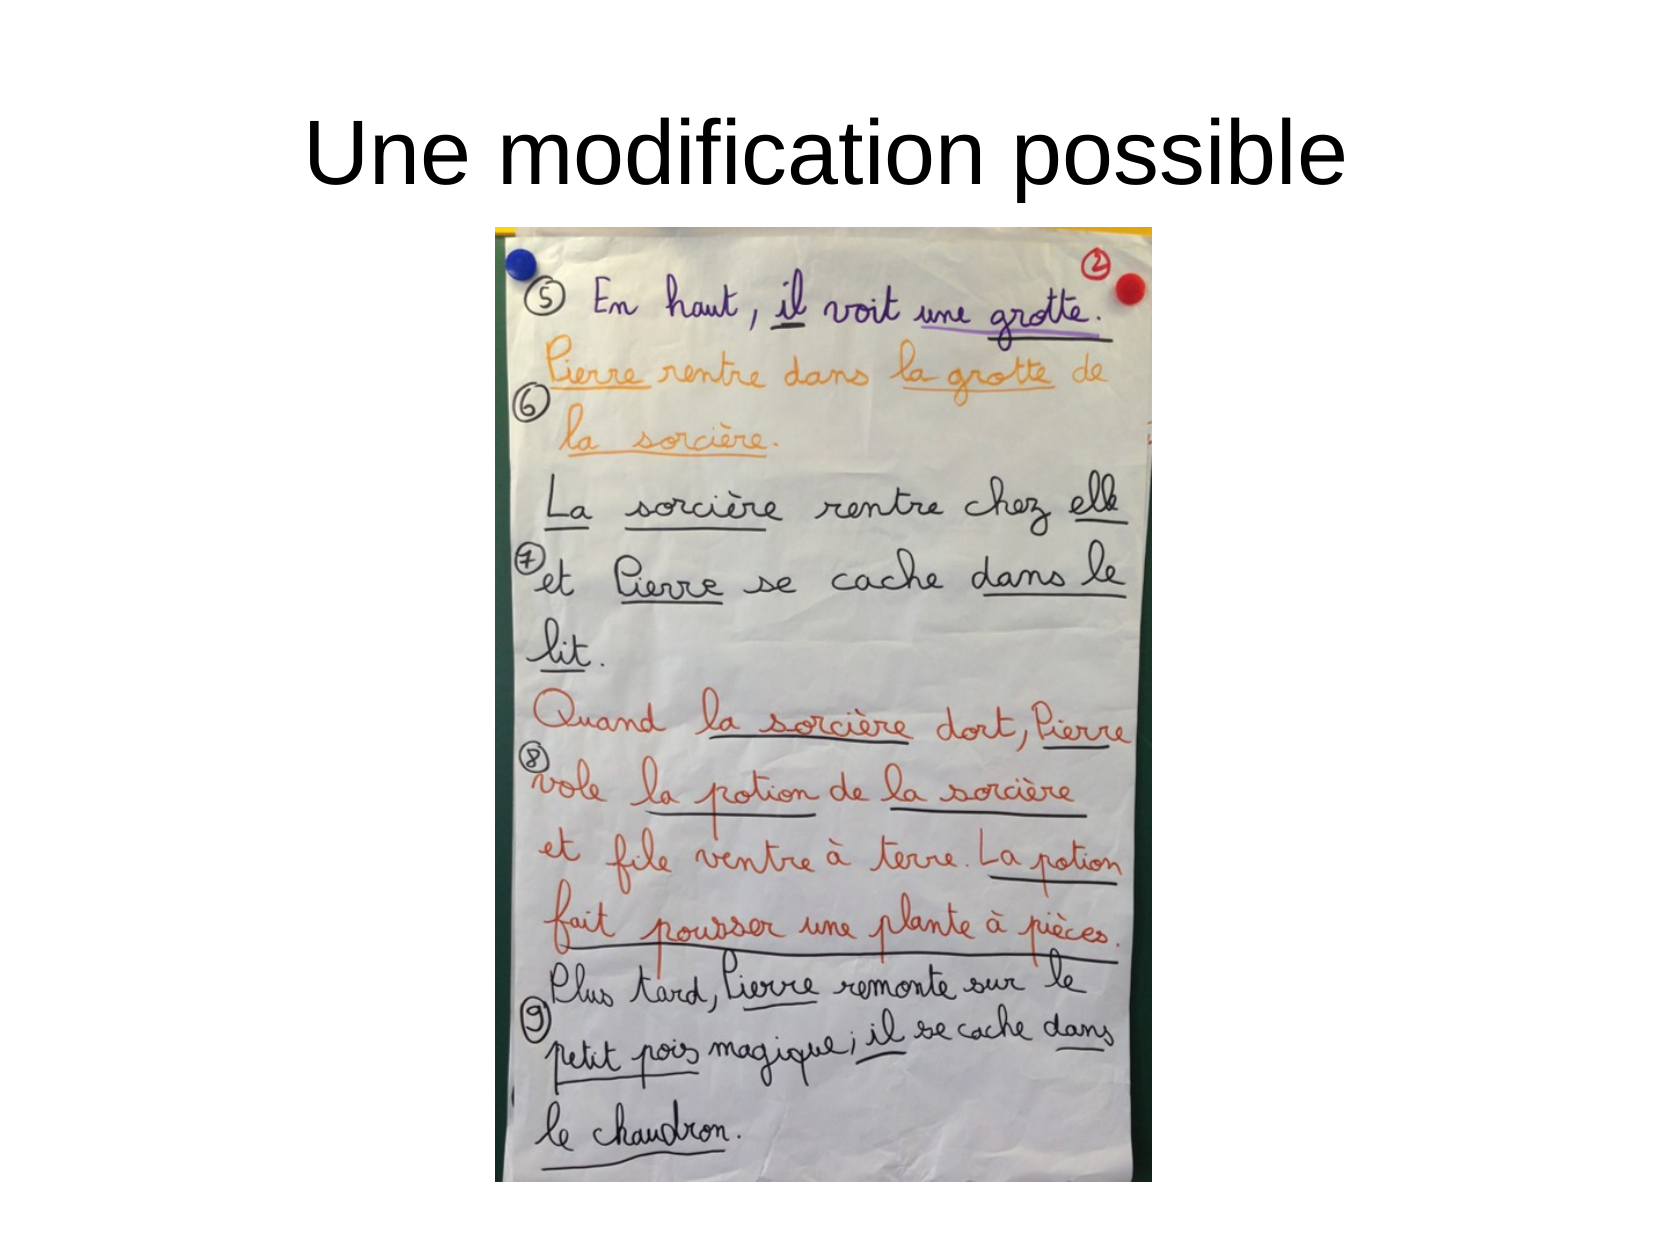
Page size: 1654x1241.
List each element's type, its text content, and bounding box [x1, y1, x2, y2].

picture [495, 227, 1152, 1182]
title Une modification possible [82, 49, 1571, 257]
